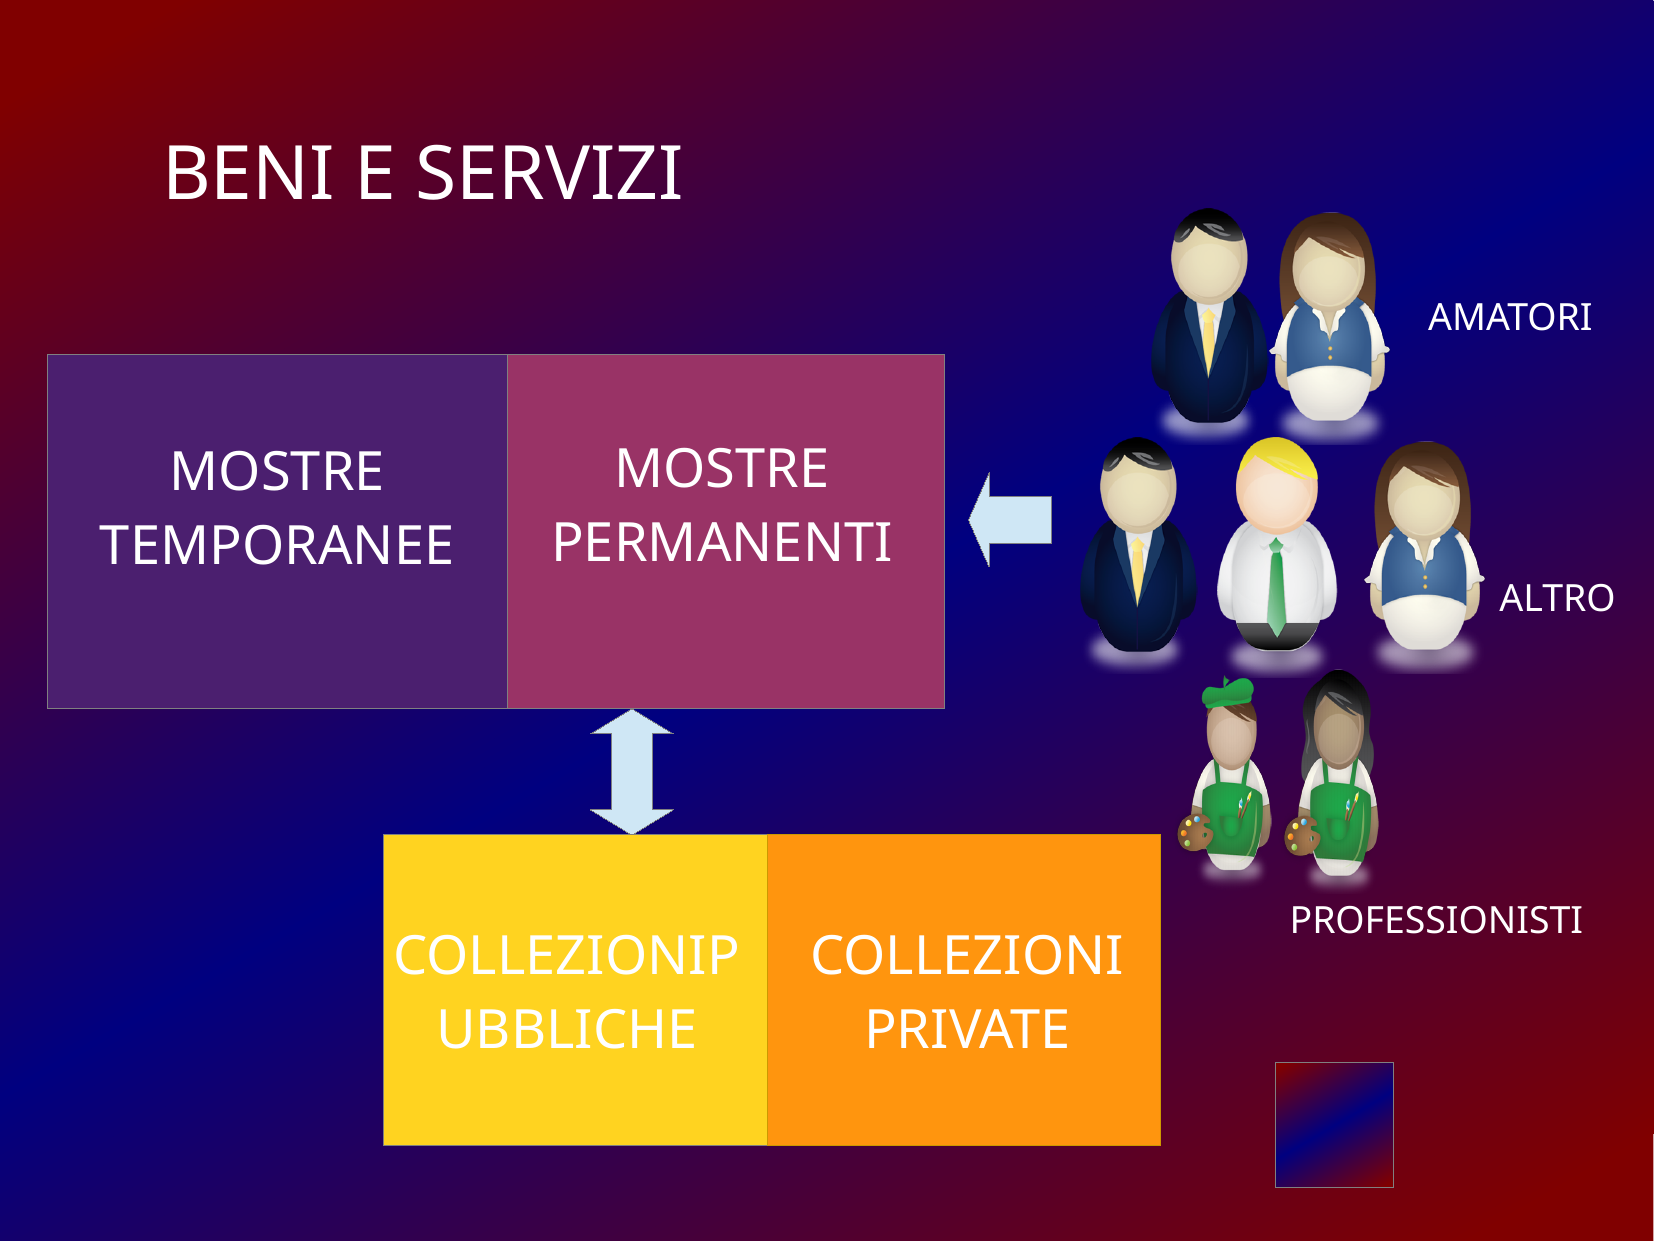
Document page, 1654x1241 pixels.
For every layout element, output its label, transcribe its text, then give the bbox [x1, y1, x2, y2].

text_box COLLEZIONI PRIVATE [789, 909, 1146, 1067]
text_box MOSTRE PERMANENTI [519, 421, 925, 579]
text_box BENI E SERVIZI [114, 112, 733, 249]
picture [1062, 188, 1507, 894]
text_box MOSTRE TEMPORANEE [59, 425, 497, 582]
text_box [968, 472, 1052, 567]
text_box [1275, 1062, 1394, 1188]
text_box COLLEZIONIPUBBLICHE [377, 909, 756, 1067]
text_box ALTRO [1429, 563, 1654, 650]
text_box [47, 354, 1161, 1146]
text_box PROFESSIONISTI [1266, 885, 1607, 1000]
text_box AMATORI [1381, 283, 1639, 370]
